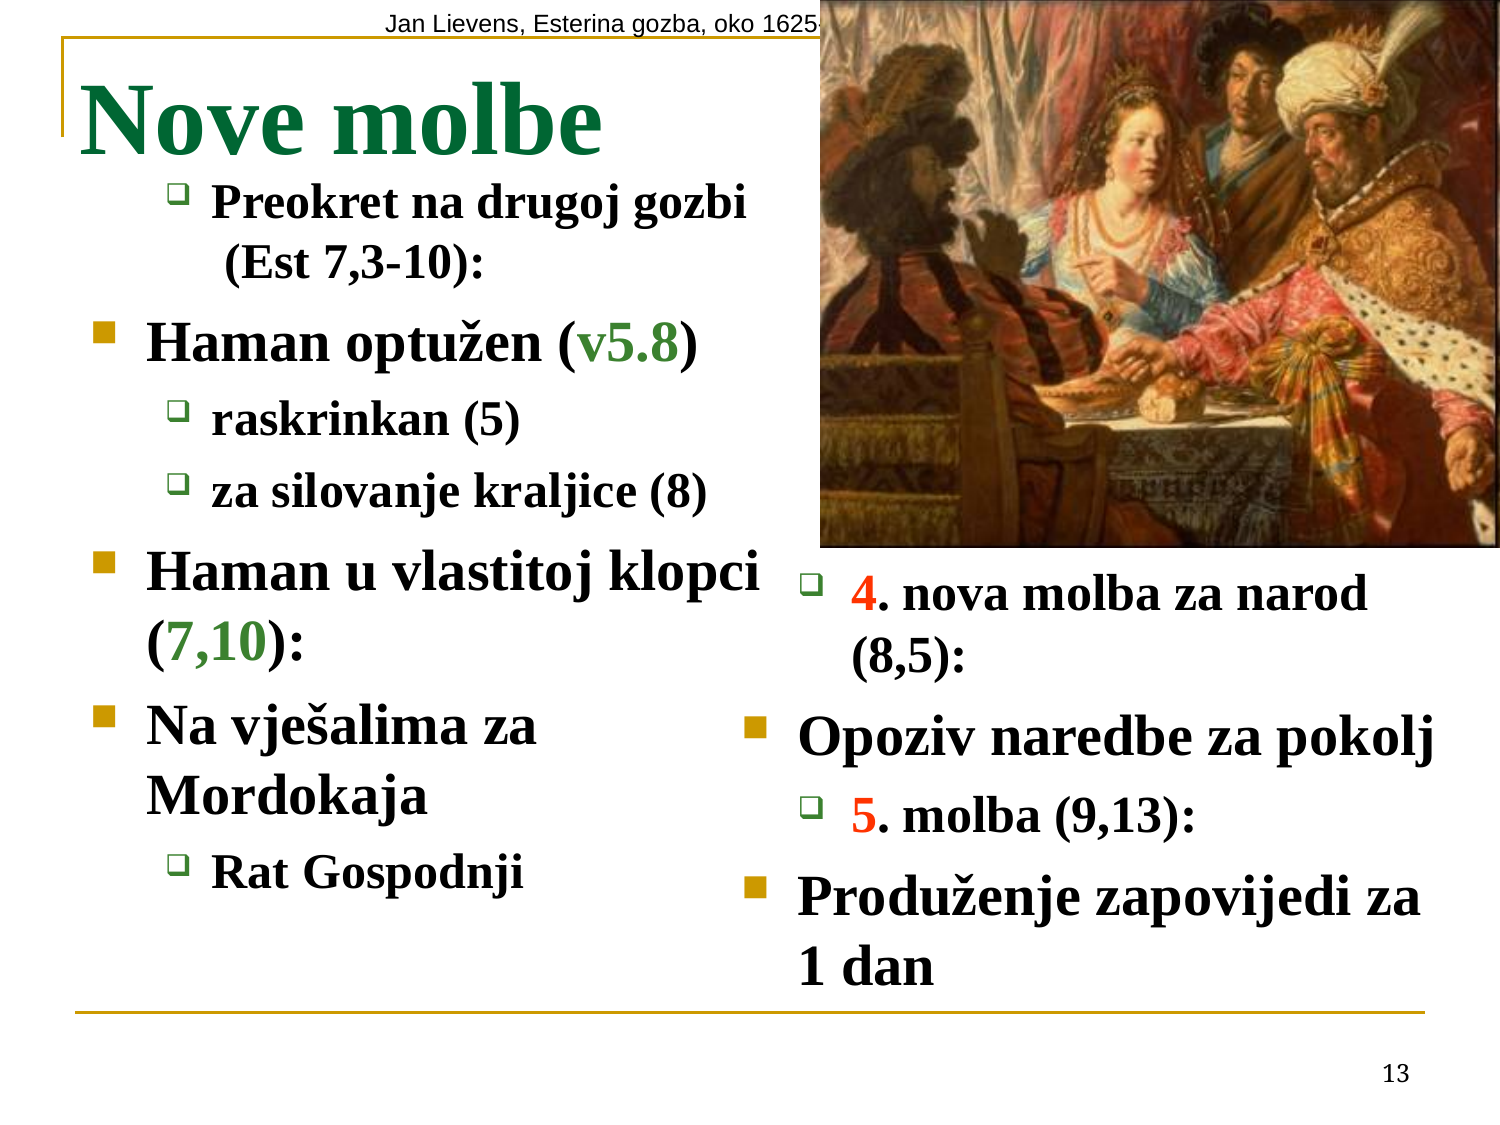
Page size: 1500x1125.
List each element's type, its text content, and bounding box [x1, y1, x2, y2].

text_box <number> [1074, 1024, 1426, 1100]
text_box Jan Lievens, Esterina gozba, oko 1625-26 [370, 0, 820, 46]
title Nove molbe [64, 42, 820, 230]
list Preokret na drugoj gozbi (Est 7,3-10): Haman optužen (v5.8) raskrinkan (5) za silovanje kraljice (8) Haman u vlastitoj klopci (7,10): Na vješalima za Mordokaja Rat Gospodnji [75, 160, 798, 1006]
list 4. nova molba za narod (8,5): Opoziv naredbe za pokolj 5. molba (9,13): Produženje zapovijedi za 1 dan [726, 550, 1460, 1006]
picture [820, 0, 1500, 548]
